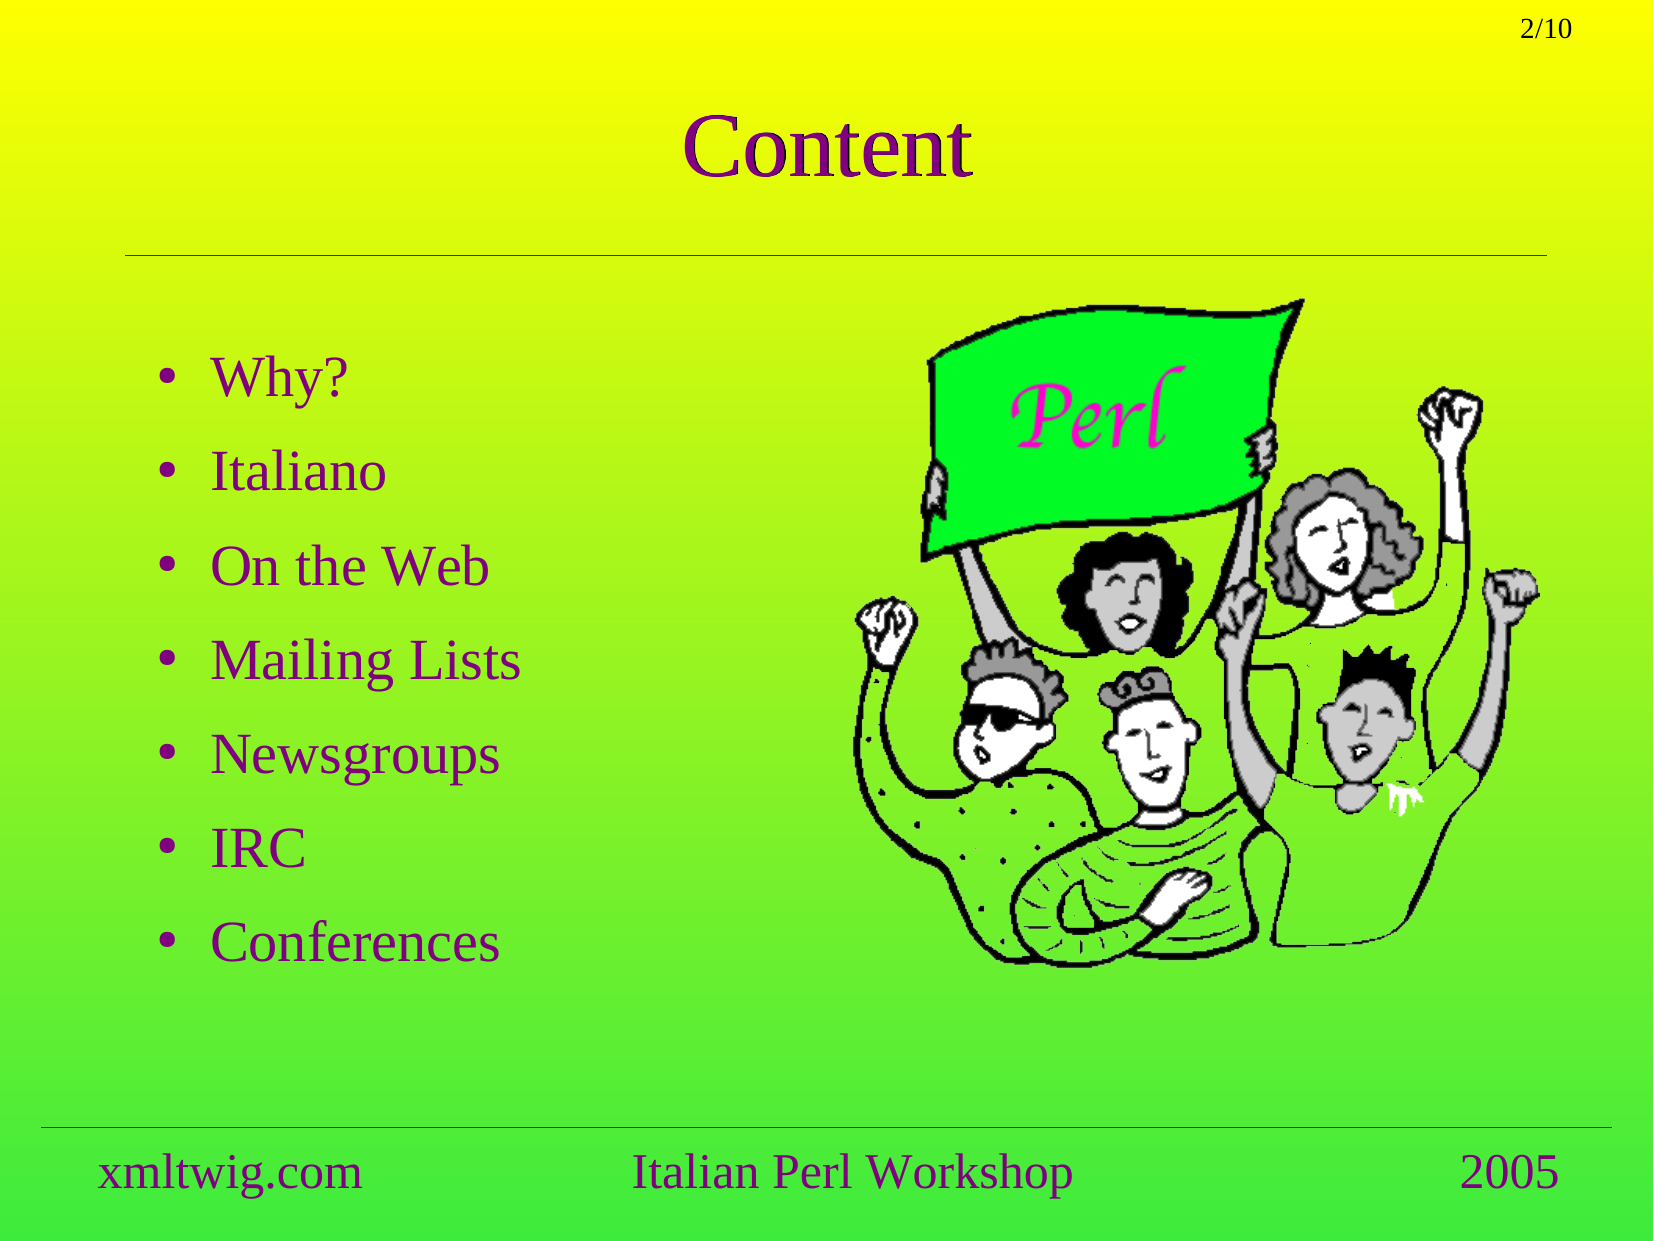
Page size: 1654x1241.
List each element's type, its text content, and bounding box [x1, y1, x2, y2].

list Why? Italiano On the Web Mailing Lists Newsgroups IRC Conferences [121, 344, 1533, 1086]
title Content [121, 66, 1533, 225]
picture [850, 297, 1540, 970]
